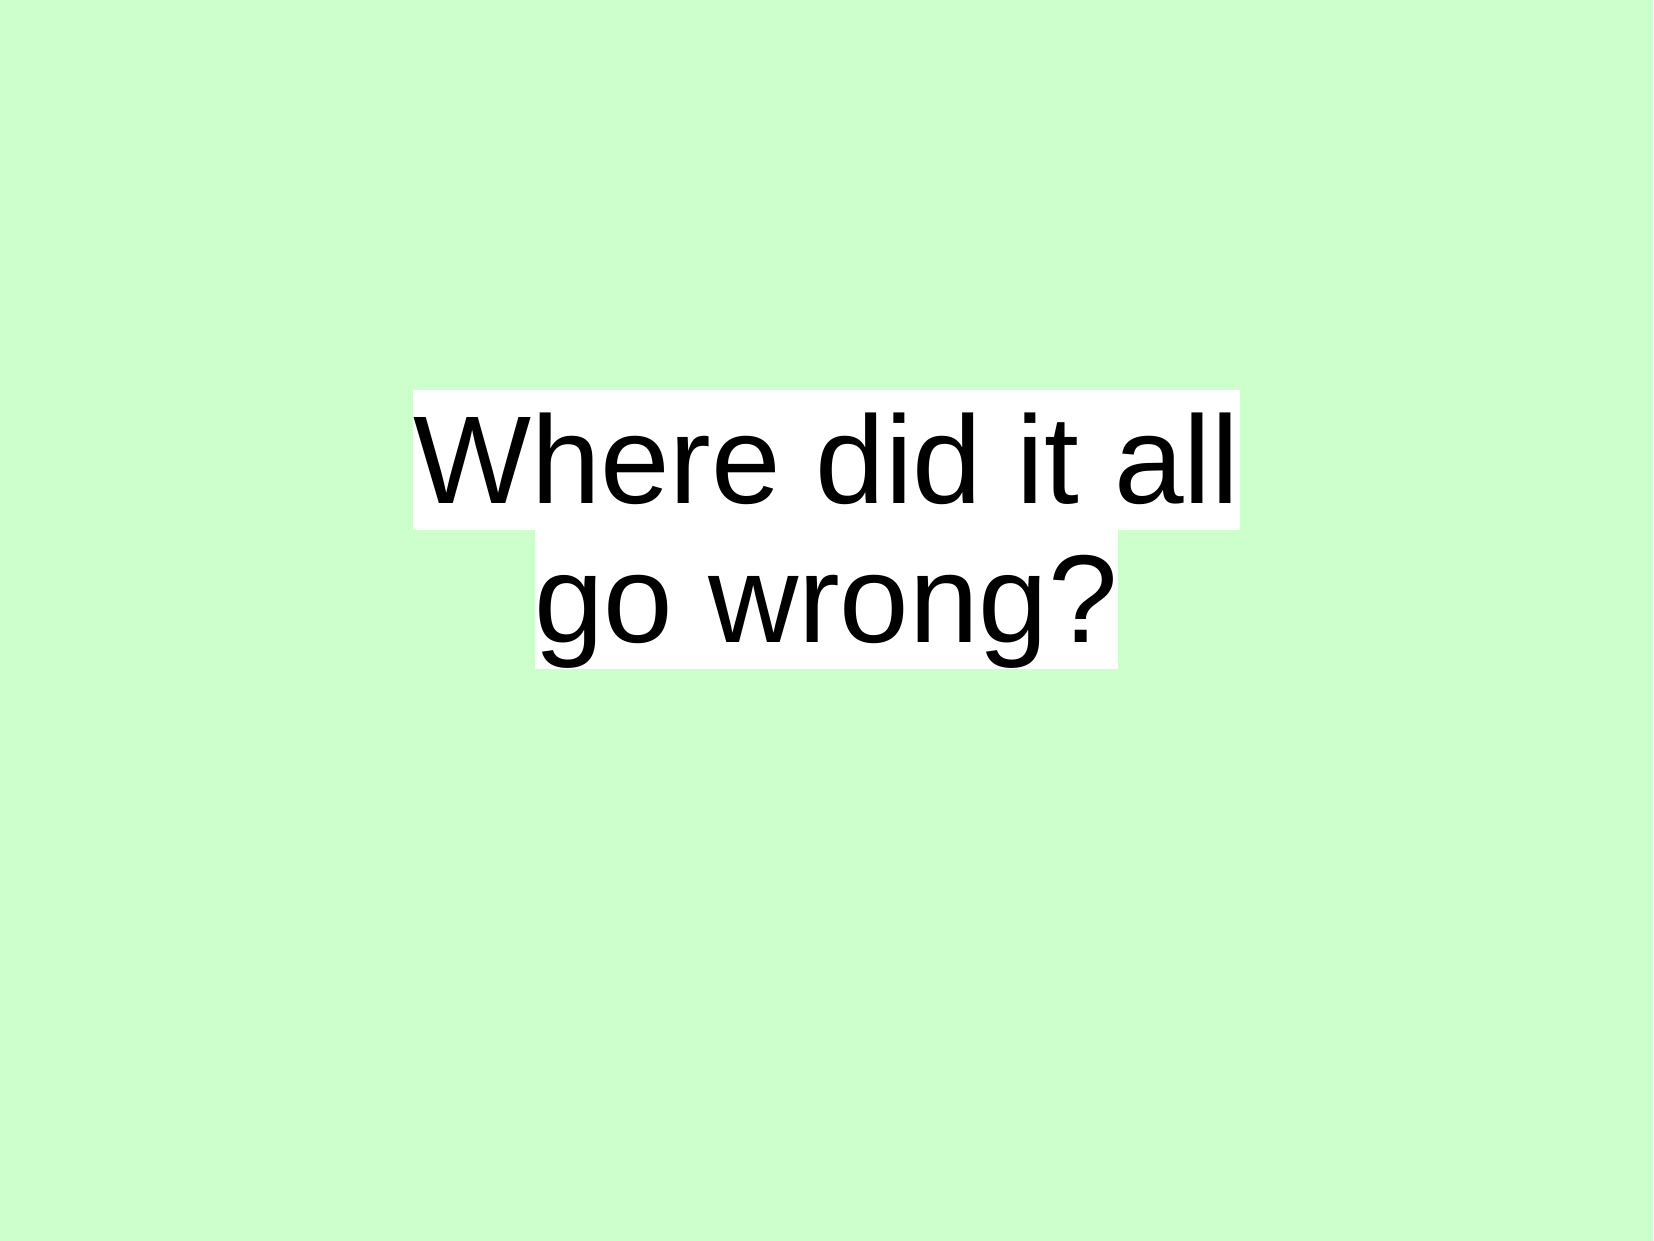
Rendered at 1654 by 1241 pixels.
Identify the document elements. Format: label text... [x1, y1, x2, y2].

subtitle Where did it all go wrong? [82, 49, 1571, 1010]
